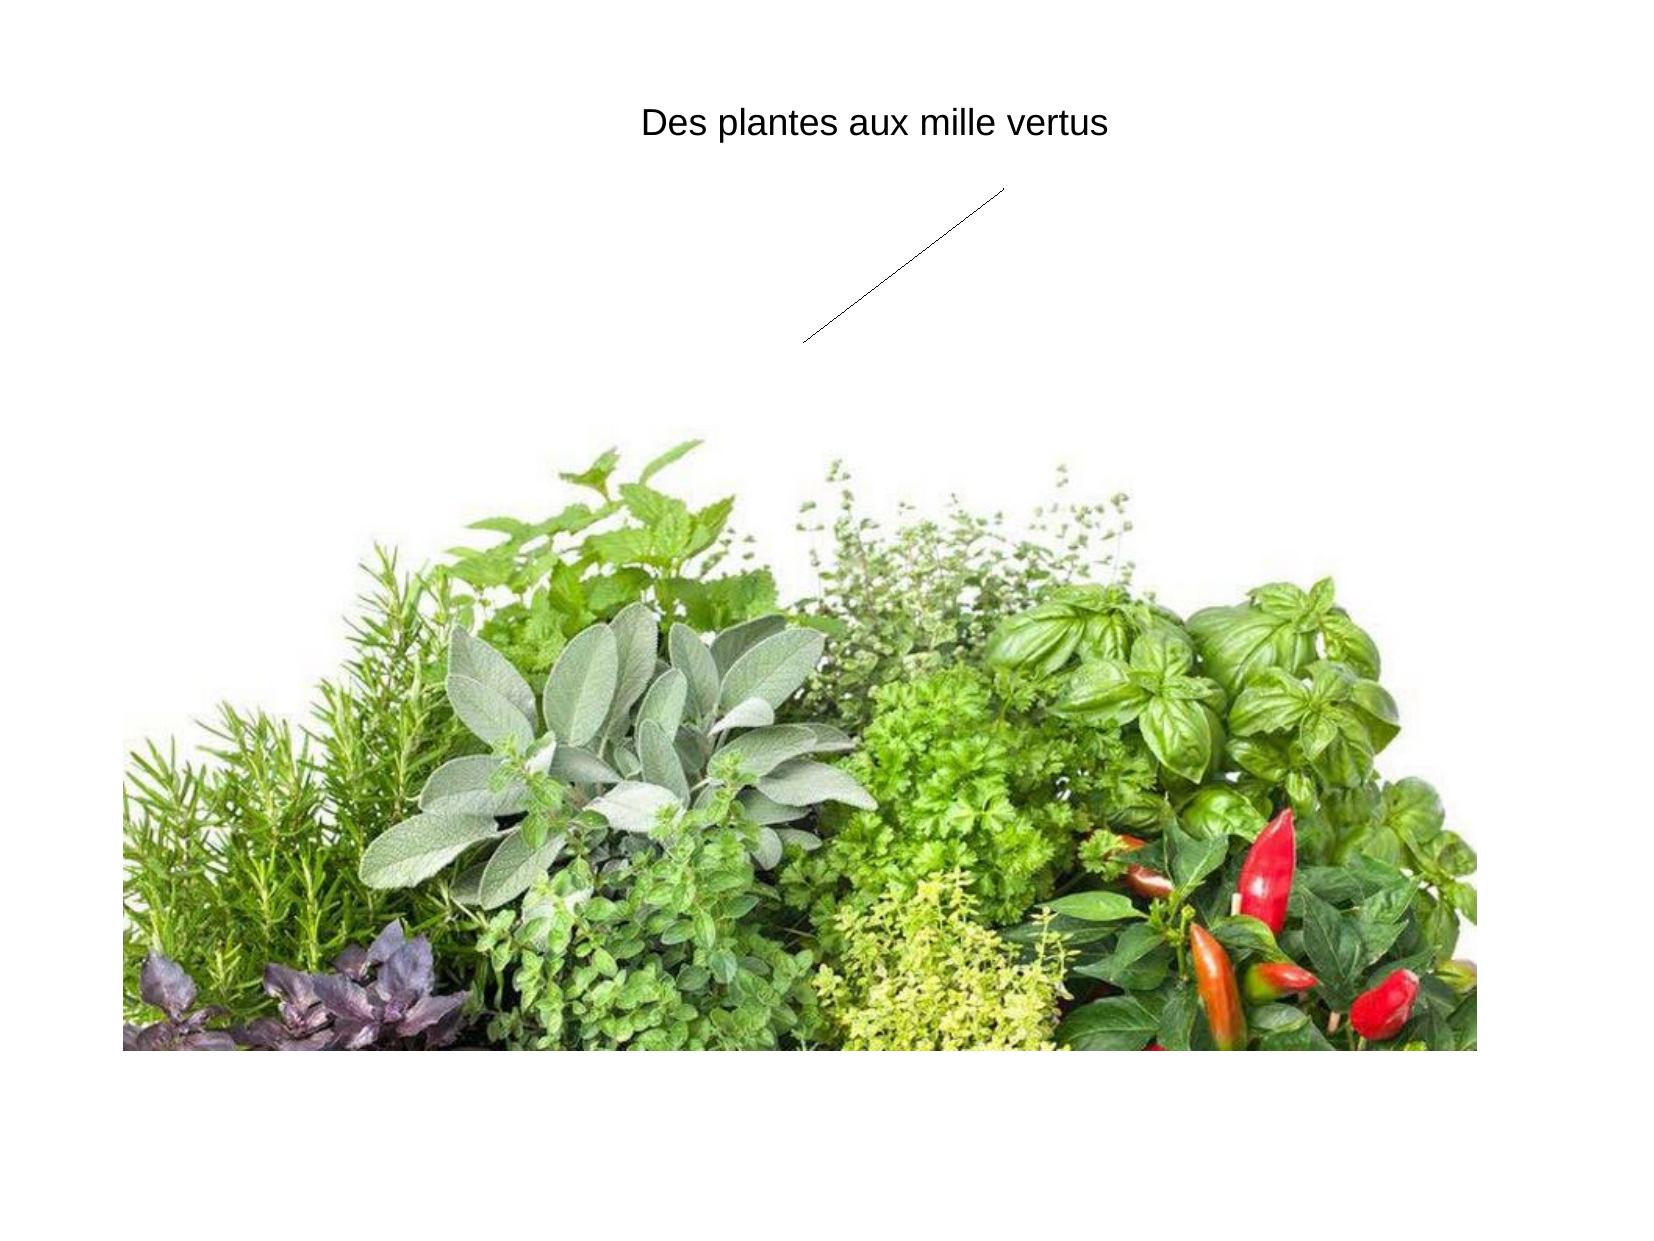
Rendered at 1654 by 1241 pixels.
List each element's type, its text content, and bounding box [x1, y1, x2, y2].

text_box Des plantes aux mille vertus [248, 94, 1548, 152]
picture [123, 425, 1477, 1051]
